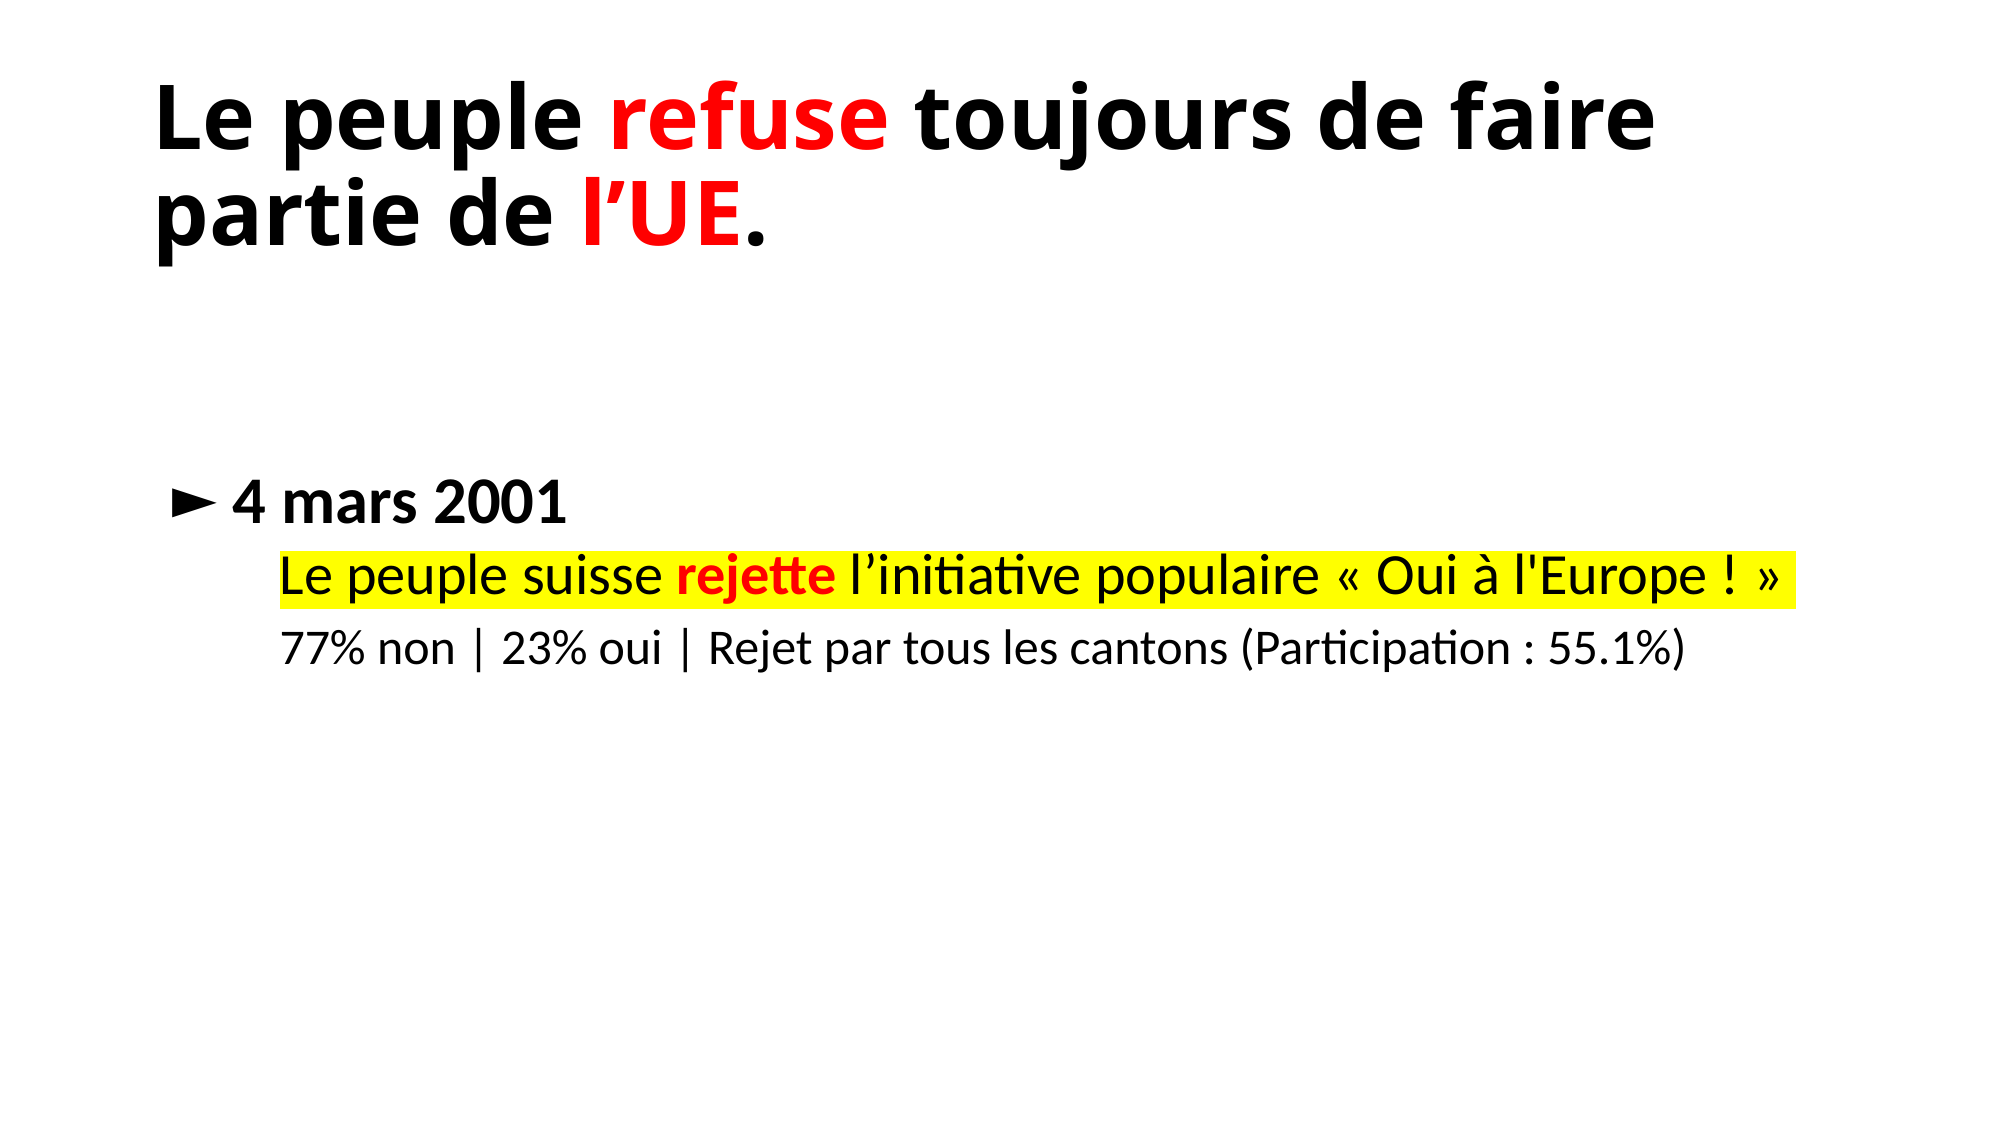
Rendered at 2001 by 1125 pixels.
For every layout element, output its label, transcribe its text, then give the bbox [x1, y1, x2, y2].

text_box 4 mars 2001 Le peuple suisse rejette l’initiative populaire « Oui à l'Europe ! » 77% non | 23% oui | Rejet par tous les cantons (Participation : 55.1%) [157, 448, 1916, 687]
title Le peuple refuse toujours de faire partie de l’UE. [137, 59, 1863, 278]
